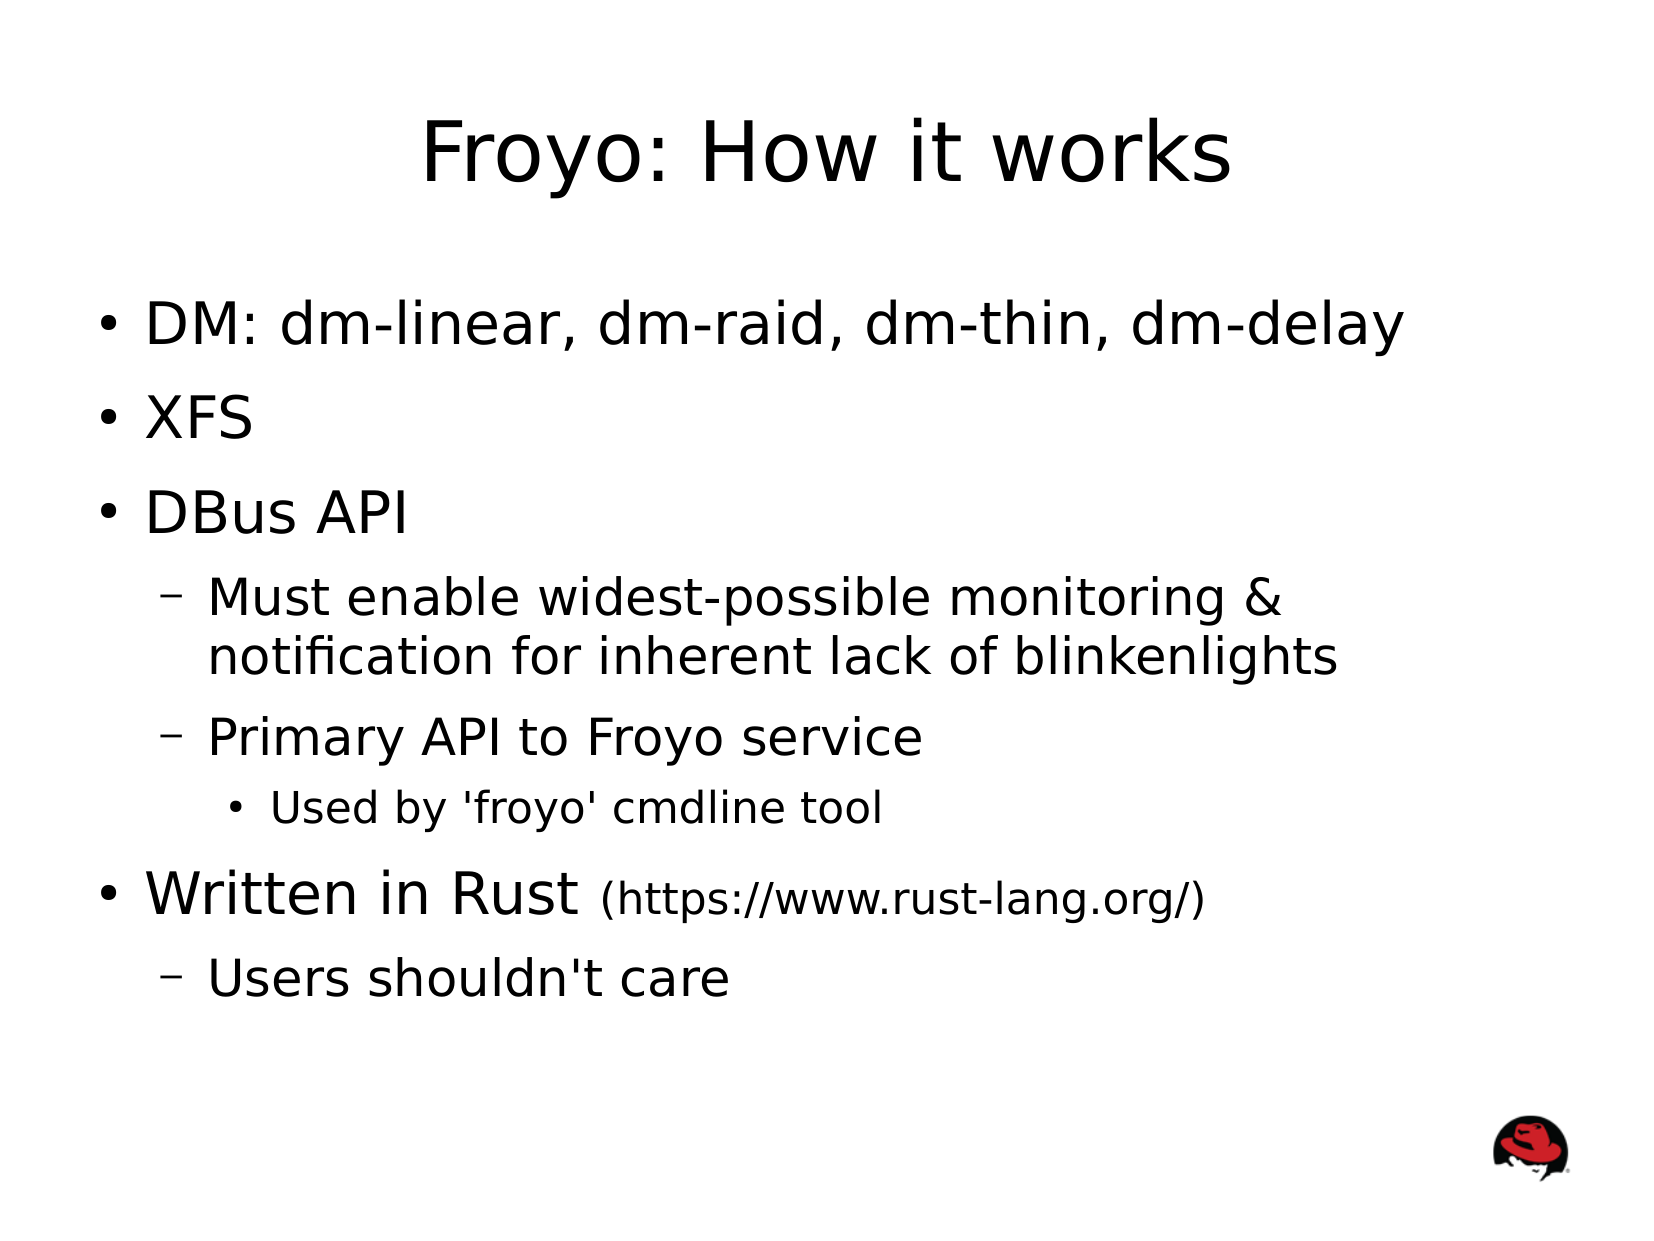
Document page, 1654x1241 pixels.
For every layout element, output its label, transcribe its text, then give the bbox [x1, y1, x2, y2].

list DM: dm-linear, dm-raid, dm-thin, dm-delay XFS DBus API Must enable widest-possible monitoring & notification for inherent lack of blinkenlights Primary API to Froyo service Used by 'froyo' cmdline tool Written in Rust (https://www.rust-lang.org/) Users shouldn't care [82, 290, 1571, 1010]
title Froyo: How it works [82, 49, 1571, 257]
picture [1492, 1113, 1576, 1191]
